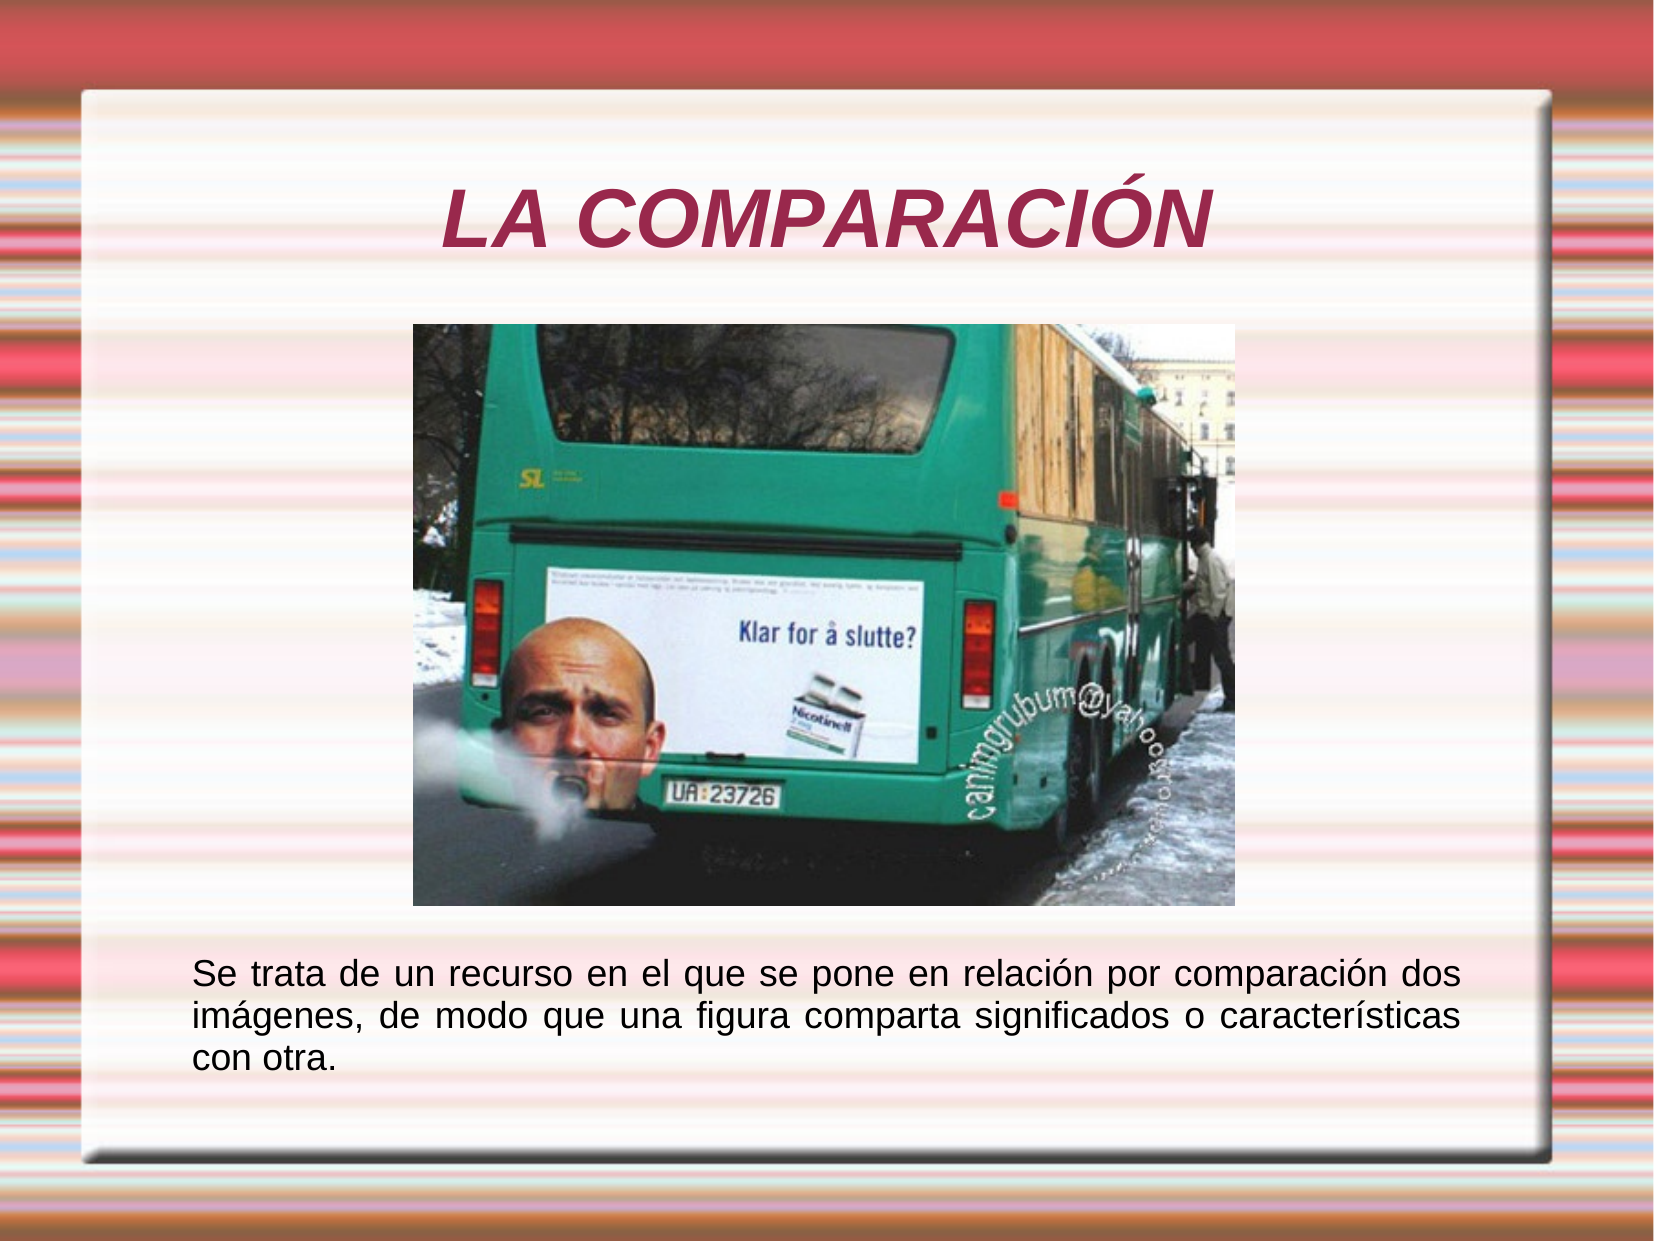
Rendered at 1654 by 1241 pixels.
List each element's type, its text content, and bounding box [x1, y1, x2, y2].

title LA COMPARACIÓN [121, 122, 1534, 315]
picture [0, 0, 1654, 1241]
text_box Se trata de un recurso en el que se pone en relación por comparación dos imágenes, de modo que una figura comparta significados o características con otra. [177, 944, 1477, 1086]
